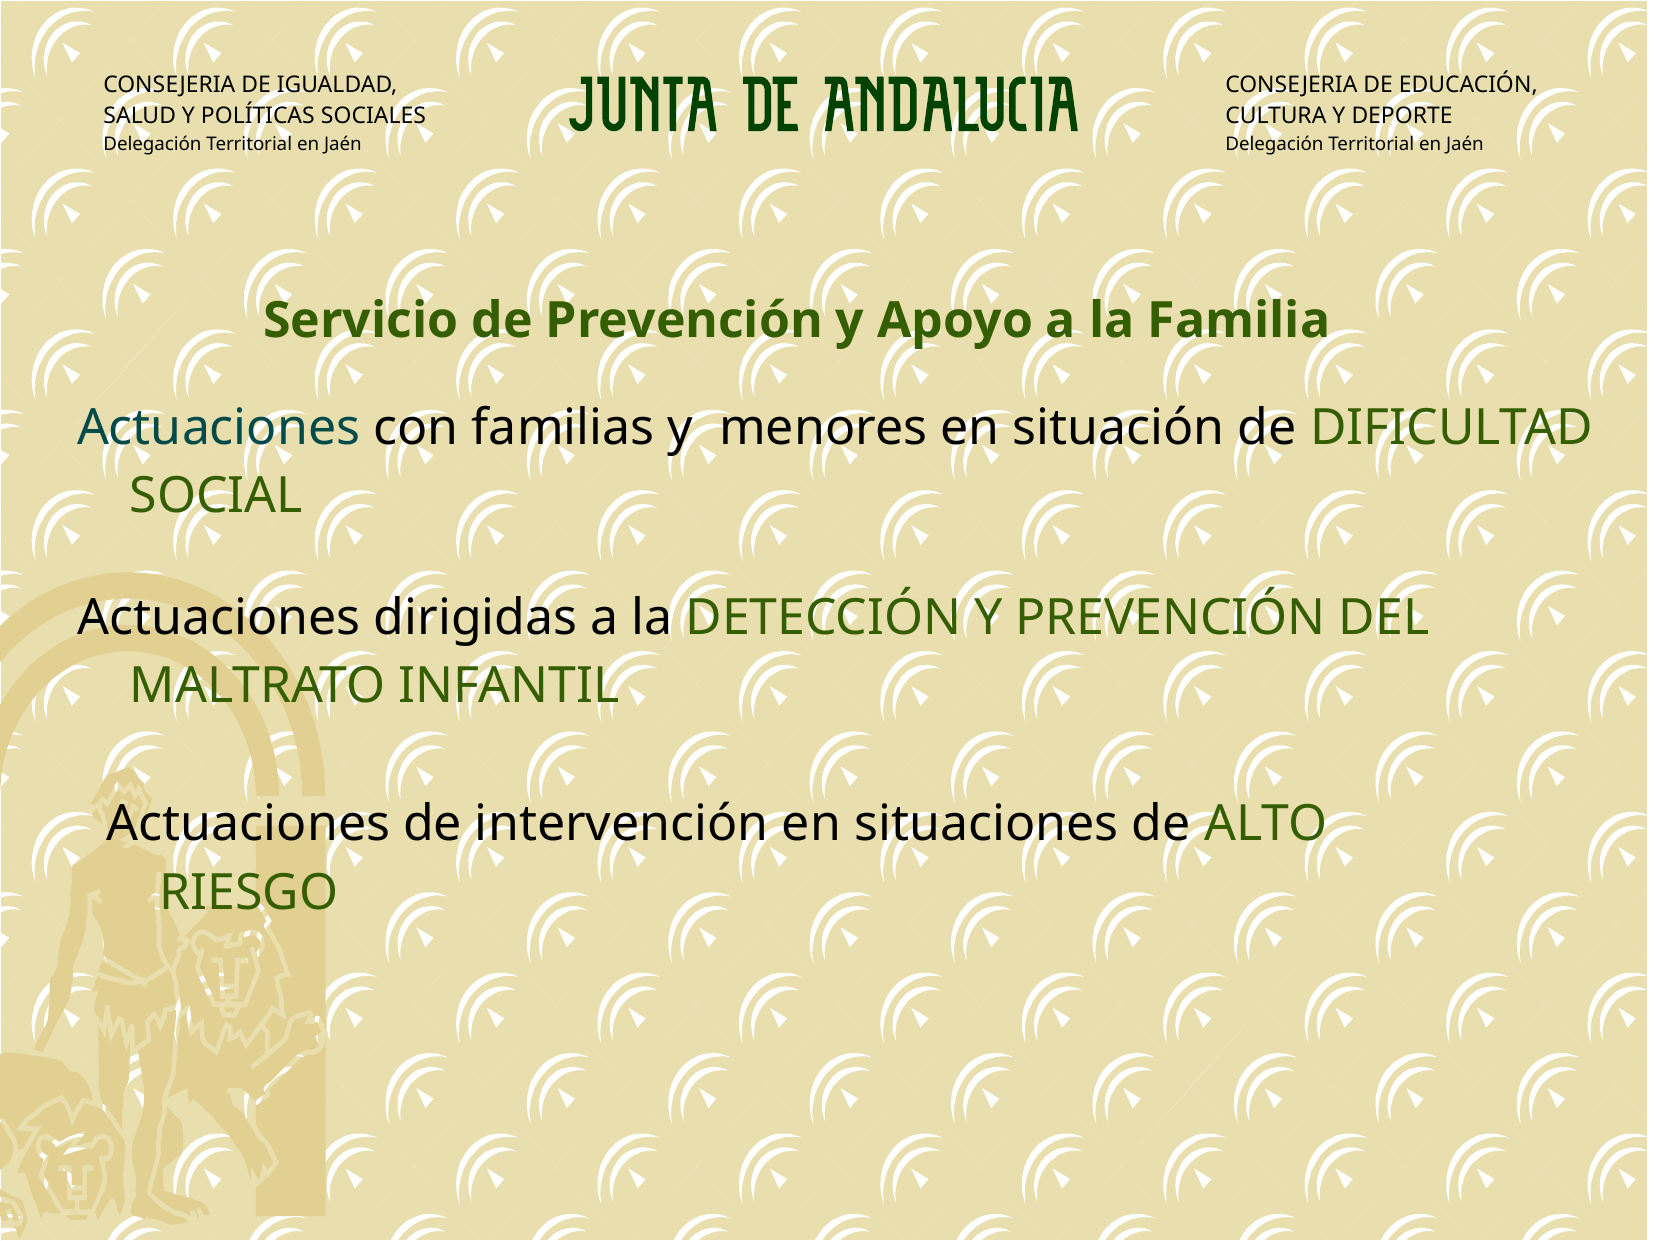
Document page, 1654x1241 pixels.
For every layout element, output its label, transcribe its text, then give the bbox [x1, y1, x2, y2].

text_box Actuaciones de intervención en situaciones de ALTO RIESGO [88, 779, 1443, 916]
text_box Actuaciones dirigidas a la DETECCIÓN Y PREVENCIÓN DEL MALTRATO INFANTIL [59, 573, 1654, 709]
text_box CONSEJERIA DE EDUCACIÓN, CULTURA Y DEPORTE Delegación Territorial en Jaén [1210, 60, 1575, 148]
text_box Servicio de Prevención y Apoyo a la Familia [147, 206, 1447, 356]
text_box CONSEJERIA DE IGUALDAD, SALUD Y POLÍTICAS SOCIALES Delegación Territorial en Jaén [88, 60, 464, 148]
text_box Actuaciones con familias y menores en situación de DIFICULTAD SOCIAL [58, 383, 1654, 520]
picture [0, 0, 1647, 1241]
